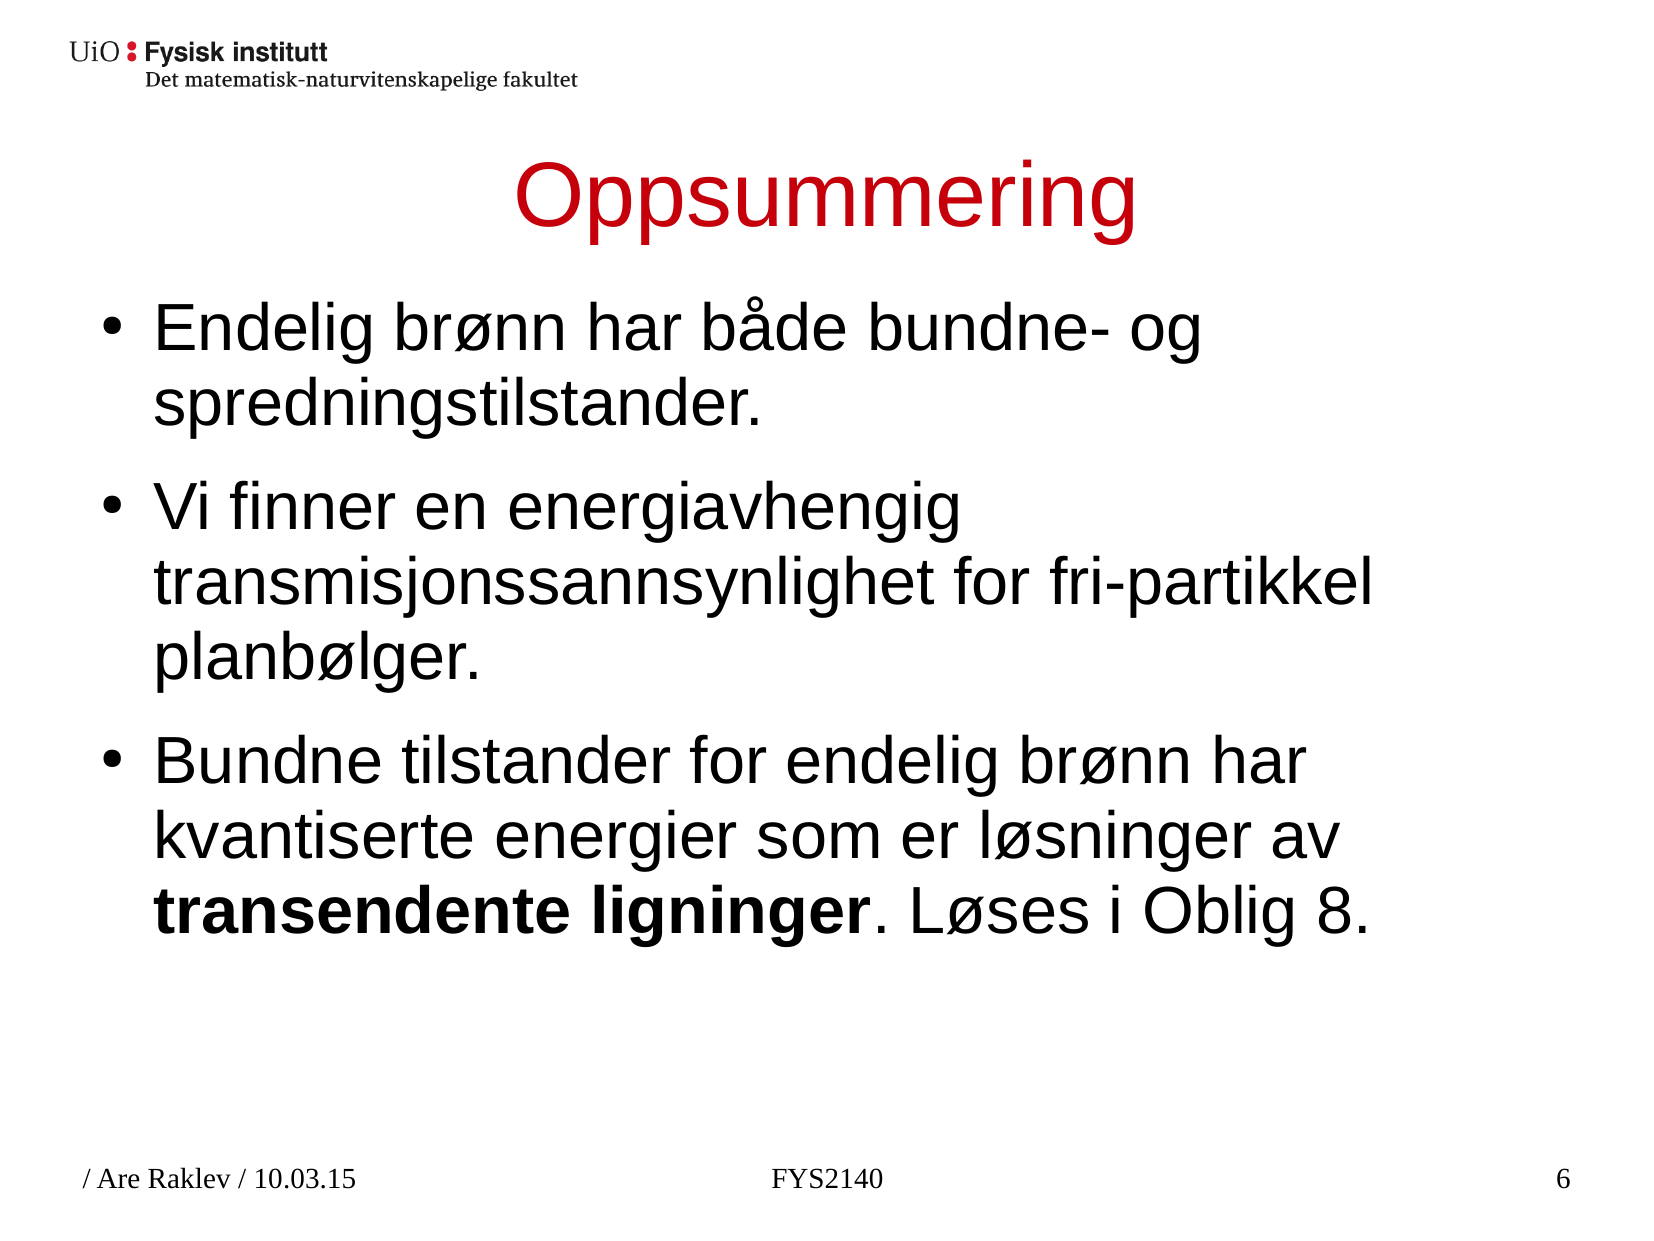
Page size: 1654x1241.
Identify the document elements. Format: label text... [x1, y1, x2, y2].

list Endelig brønn har både bundne- og spredningstilstander. Vi finner en energiavhengig transmisjonssannsynlighet for fri-partikkel planbølger. Bundne tilstander for endelig brønn har kvantiserte energier som er løsninger av transendente ligninger. Løses i Oblig 8. [82, 290, 1538, 1094]
title Oppsummering [82, 90, 1571, 298]
picture [68, 37, 581, 93]
